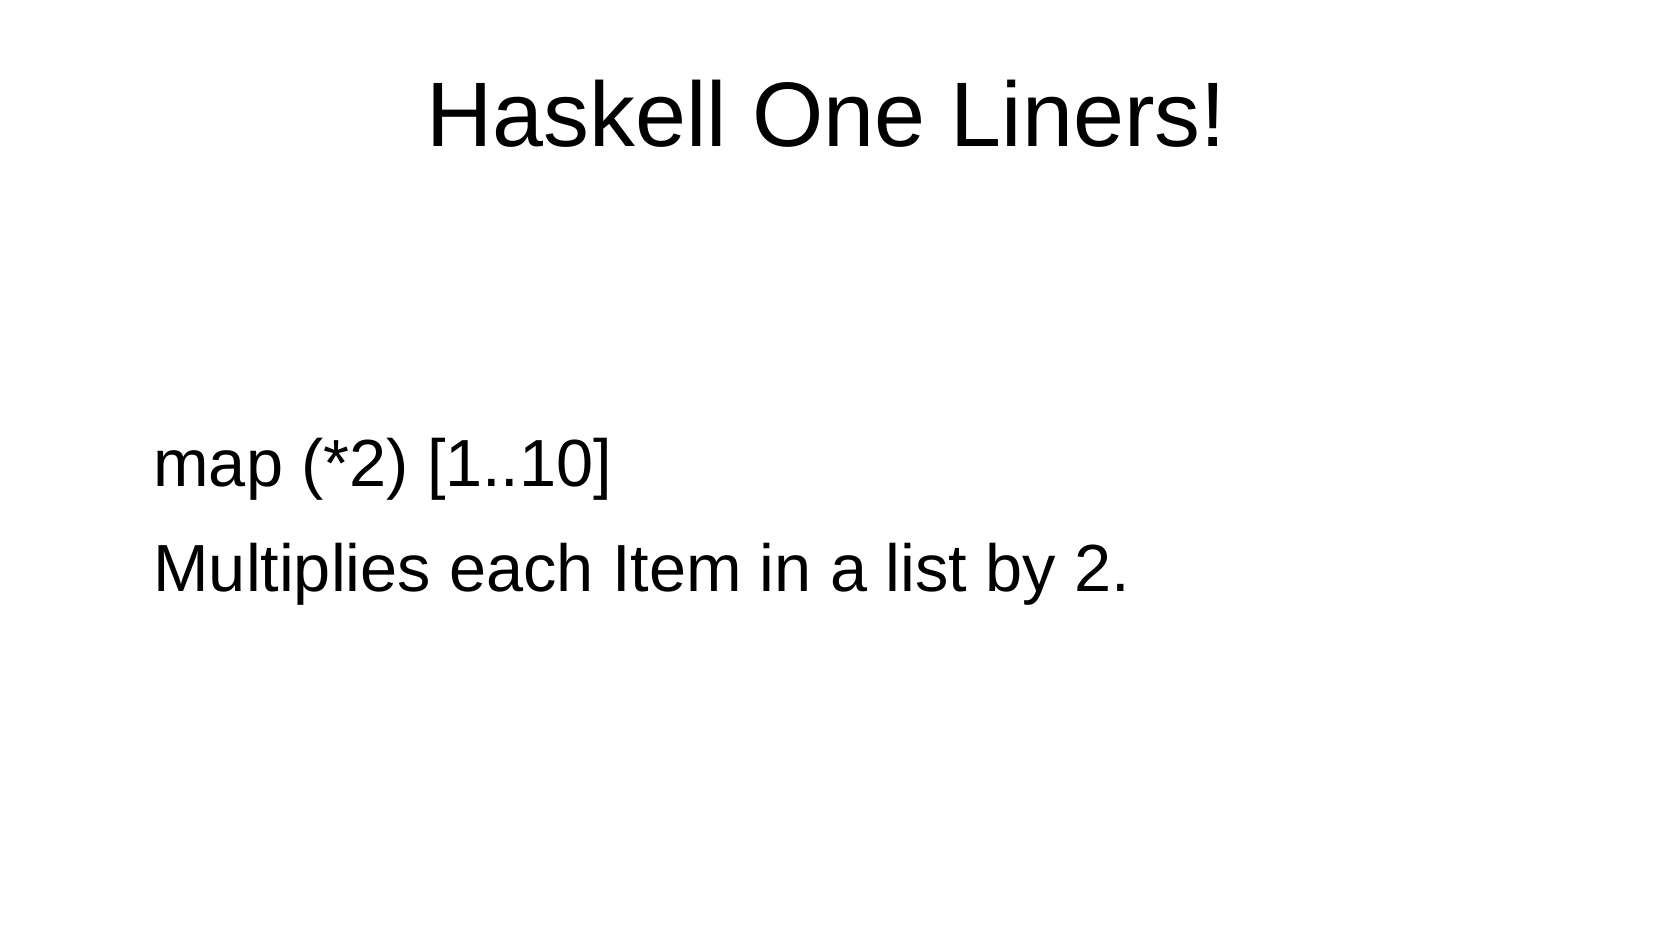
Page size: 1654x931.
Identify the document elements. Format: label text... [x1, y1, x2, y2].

title Haskell One Liners! [82, 37, 1571, 193]
list map (*2) [1..10] Multiplies each Item in a list by 2. [82, 217, 1571, 758]
